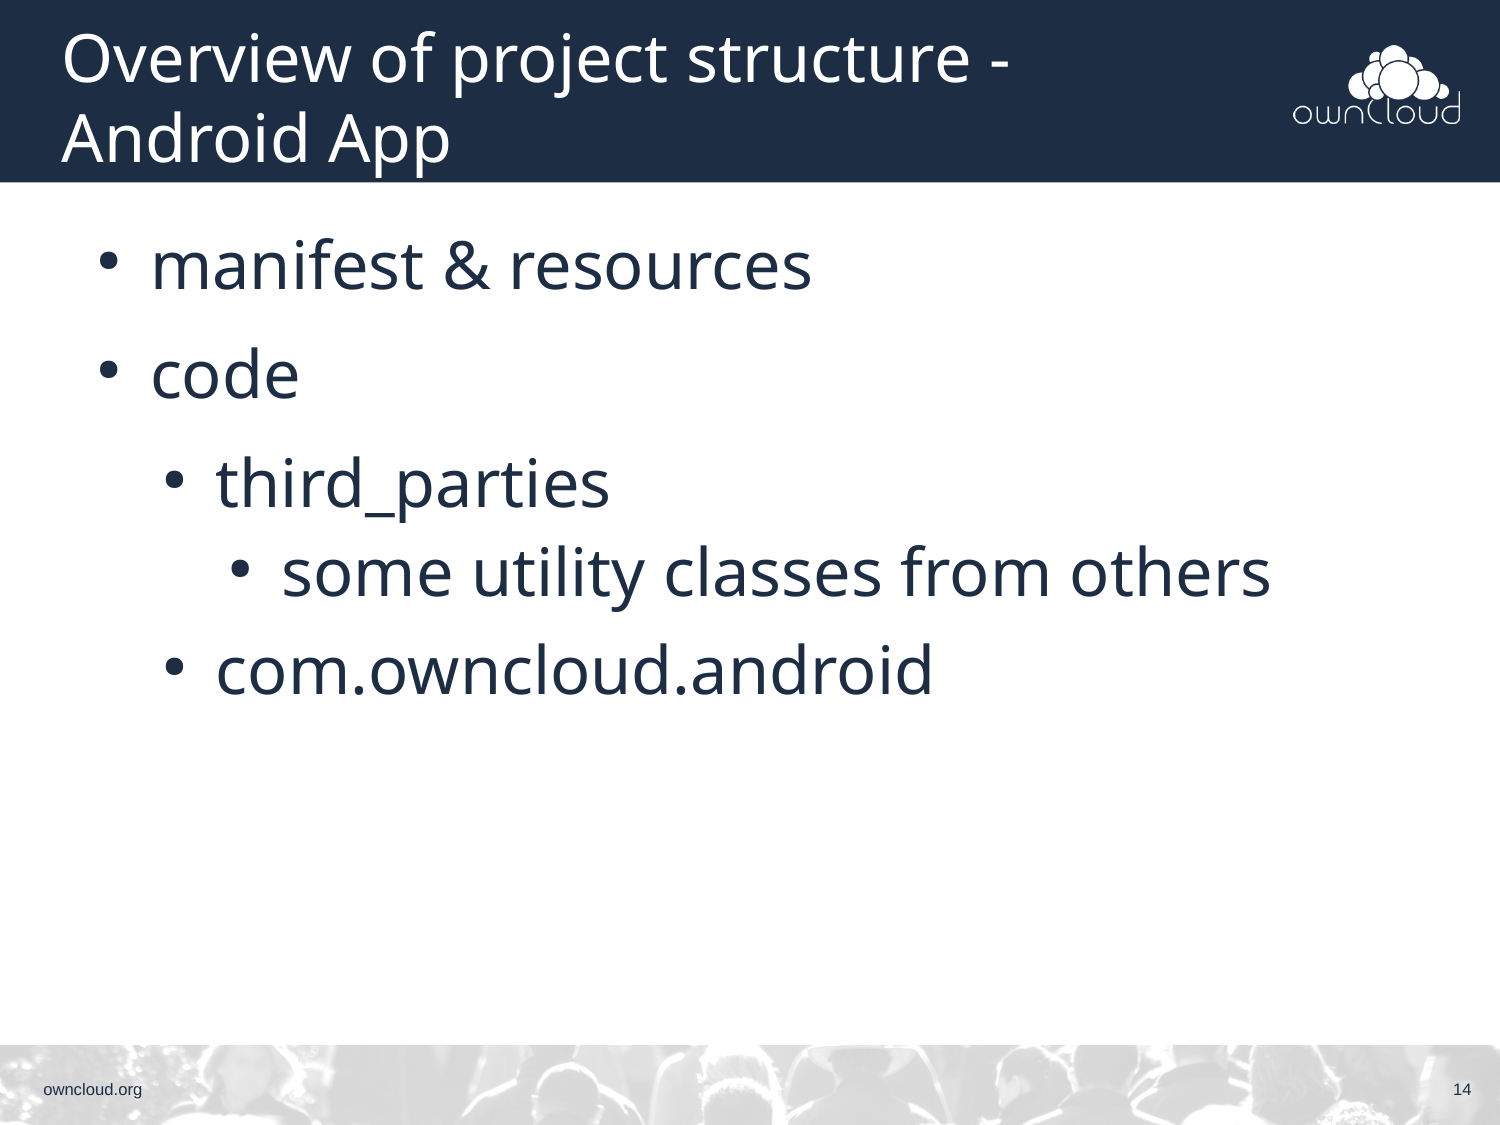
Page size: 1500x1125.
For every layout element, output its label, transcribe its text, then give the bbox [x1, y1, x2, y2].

list manifest & resources code third_parties some utility classes from others com.owncloud.android [46, 214, 1406, 1004]
picture [1293, 45, 1460, 124]
title Overview of project structure - Android App [46, 5, 1258, 187]
picture [0, 1045, 1500, 1125]
